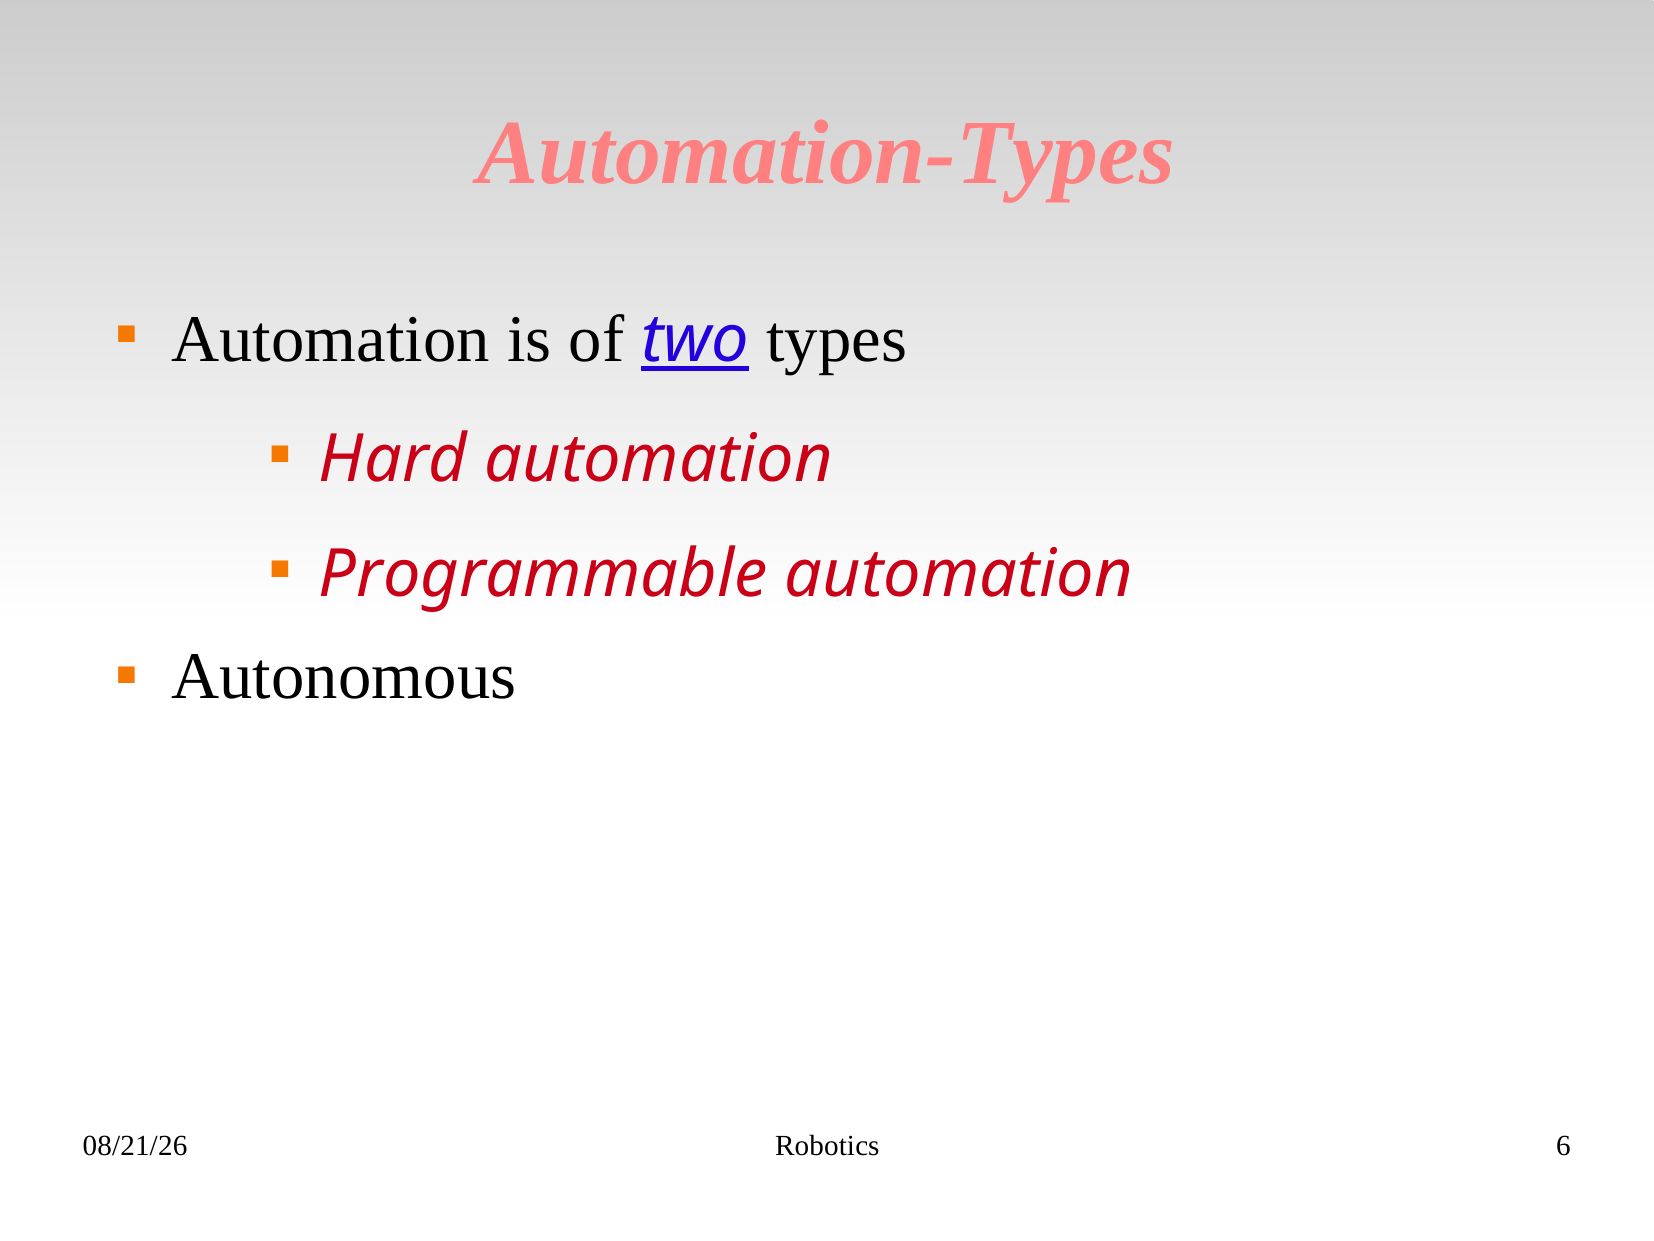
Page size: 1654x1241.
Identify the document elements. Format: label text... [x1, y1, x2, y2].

title Automation-Types [82, 68, 1571, 237]
list Automation is of two types Hard automation Programmable automation Autonomous [82, 290, 1571, 1109]
